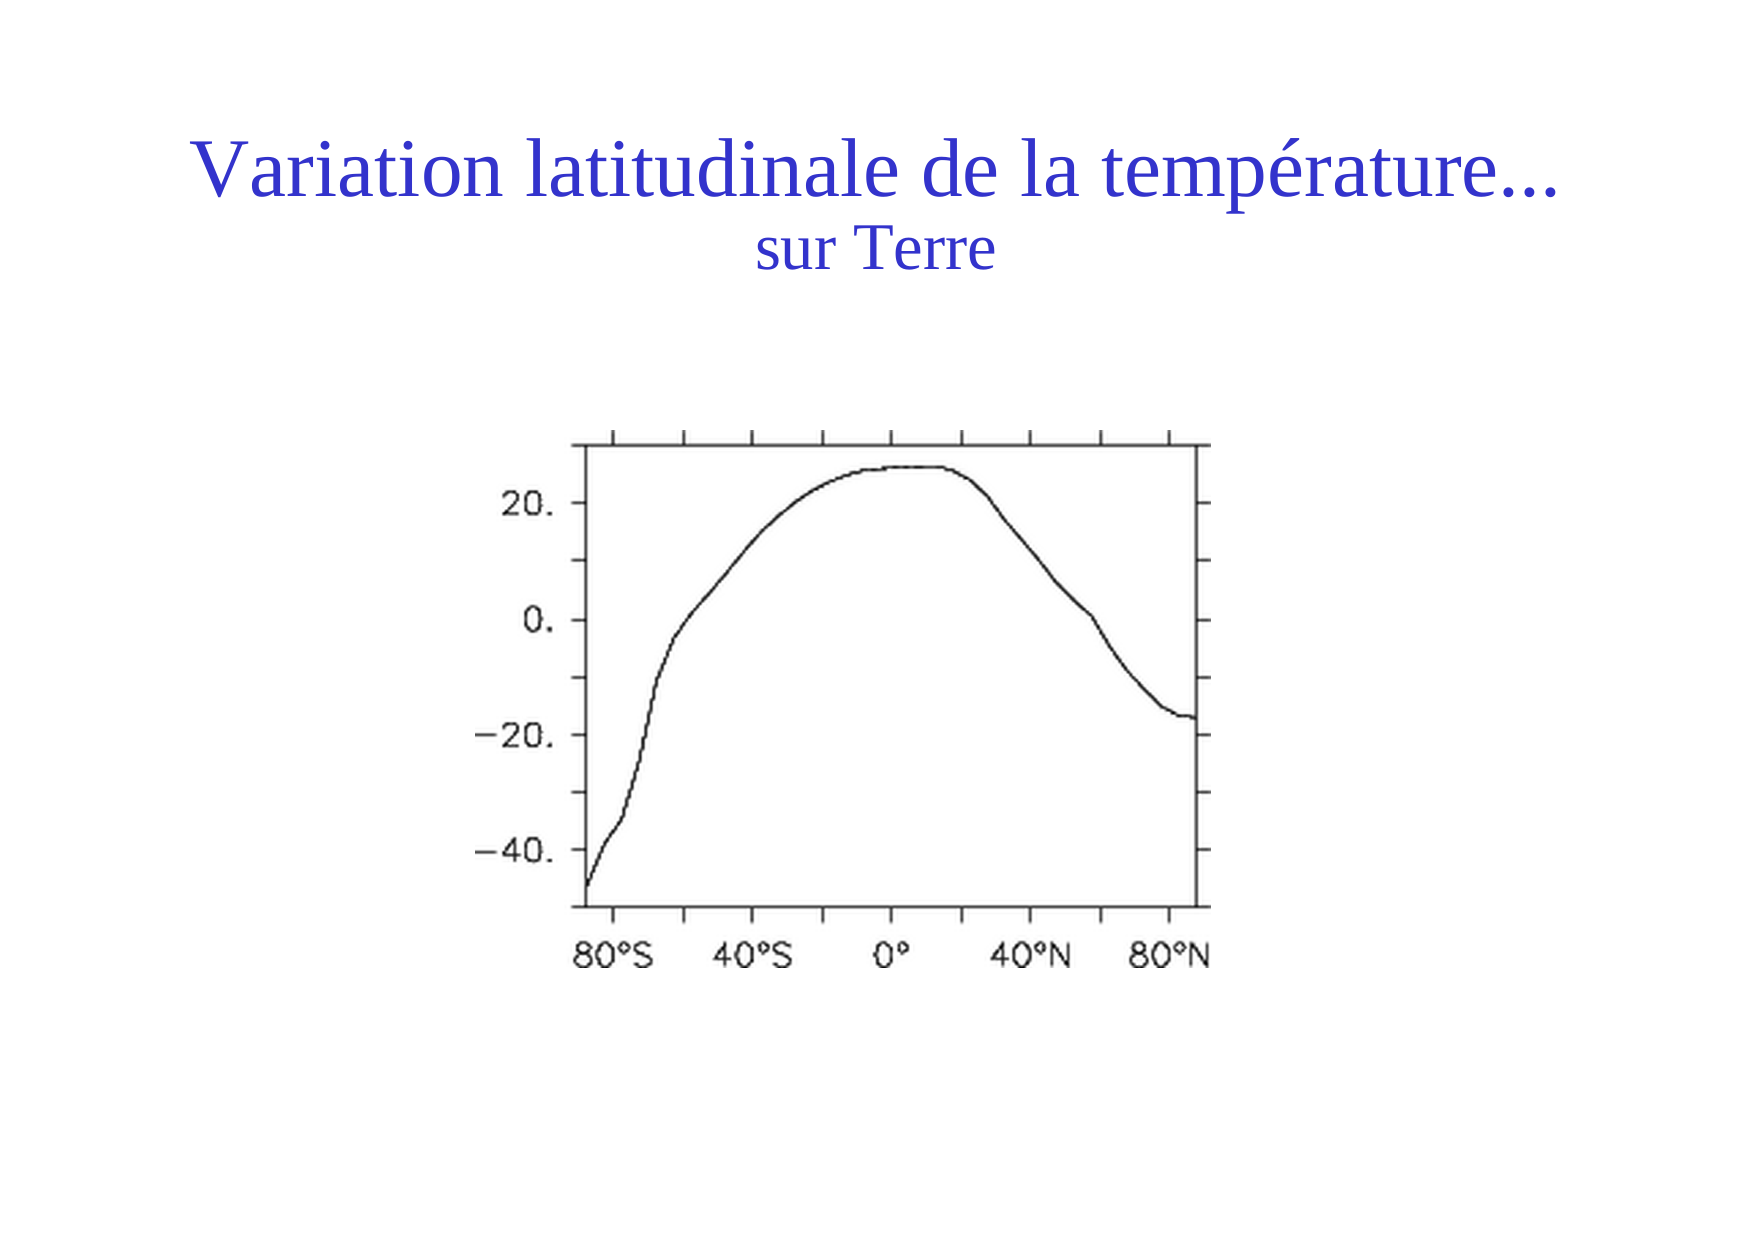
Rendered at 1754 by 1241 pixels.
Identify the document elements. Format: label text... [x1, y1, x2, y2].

title Variation latitudinale de la température... sur Terre [128, 102, 1625, 308]
picture [475, 430, 1211, 968]
